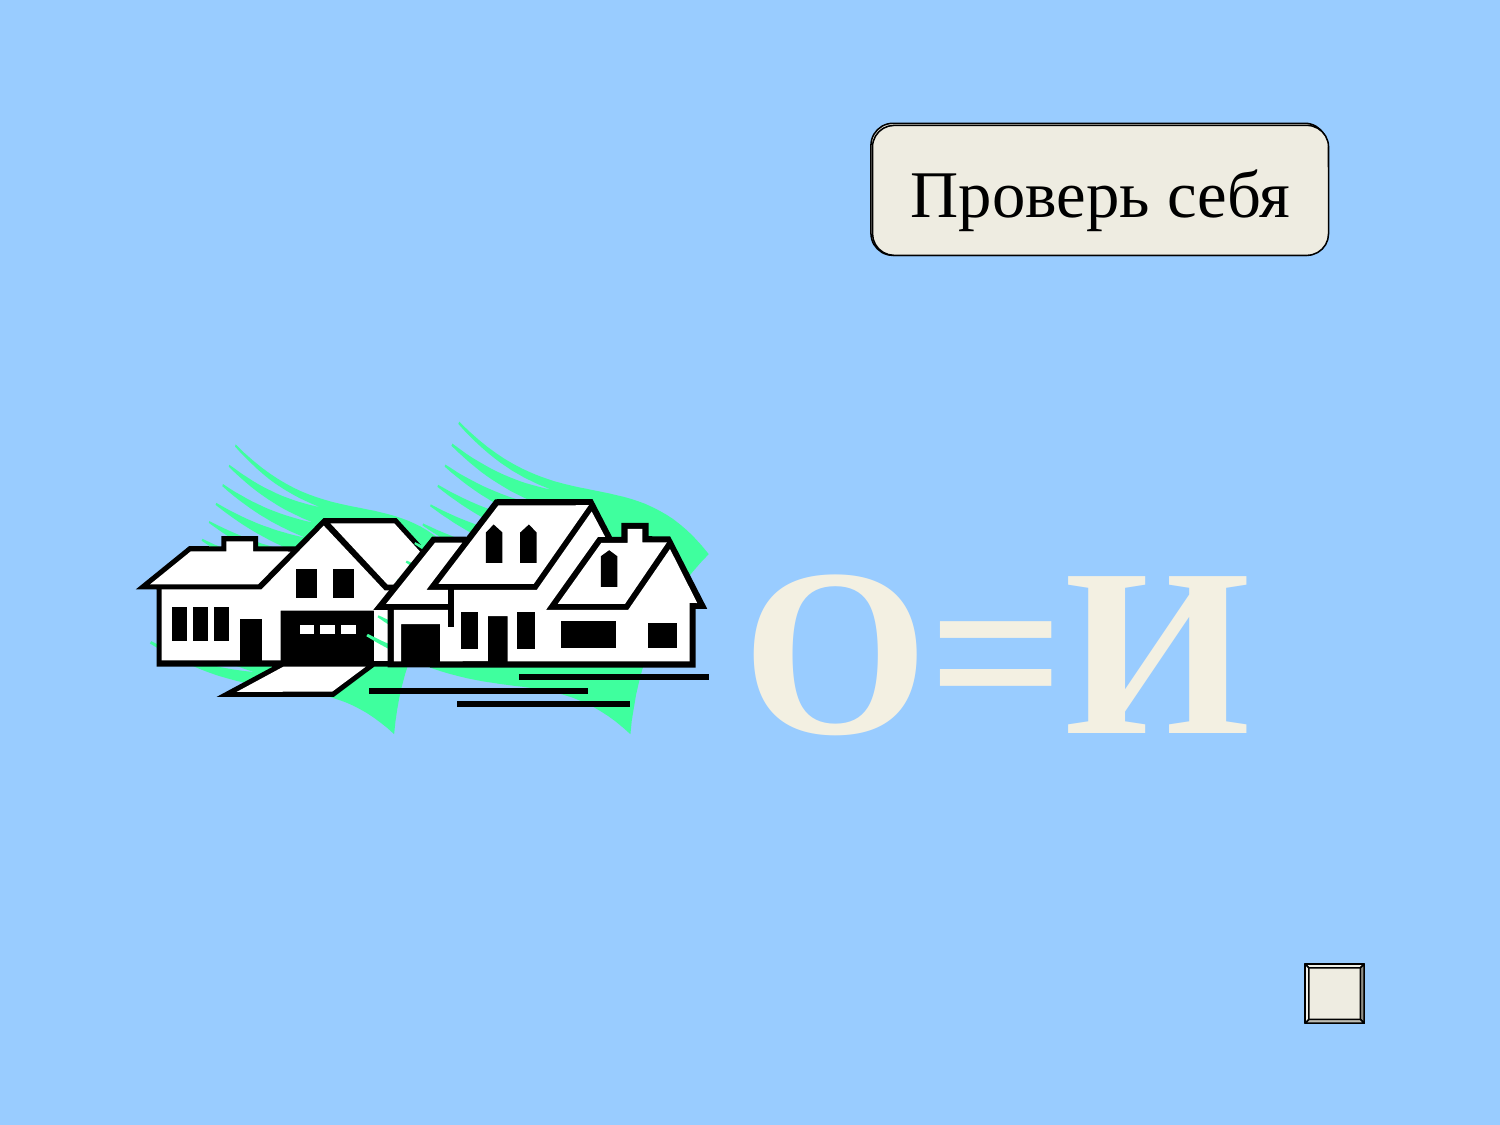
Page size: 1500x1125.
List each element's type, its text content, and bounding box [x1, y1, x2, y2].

text_box [870, 125, 1327, 256]
text_box О=И [708, 486, 1286, 790]
text_box [1306, 964, 1365, 1024]
picture [135, 421, 709, 735]
